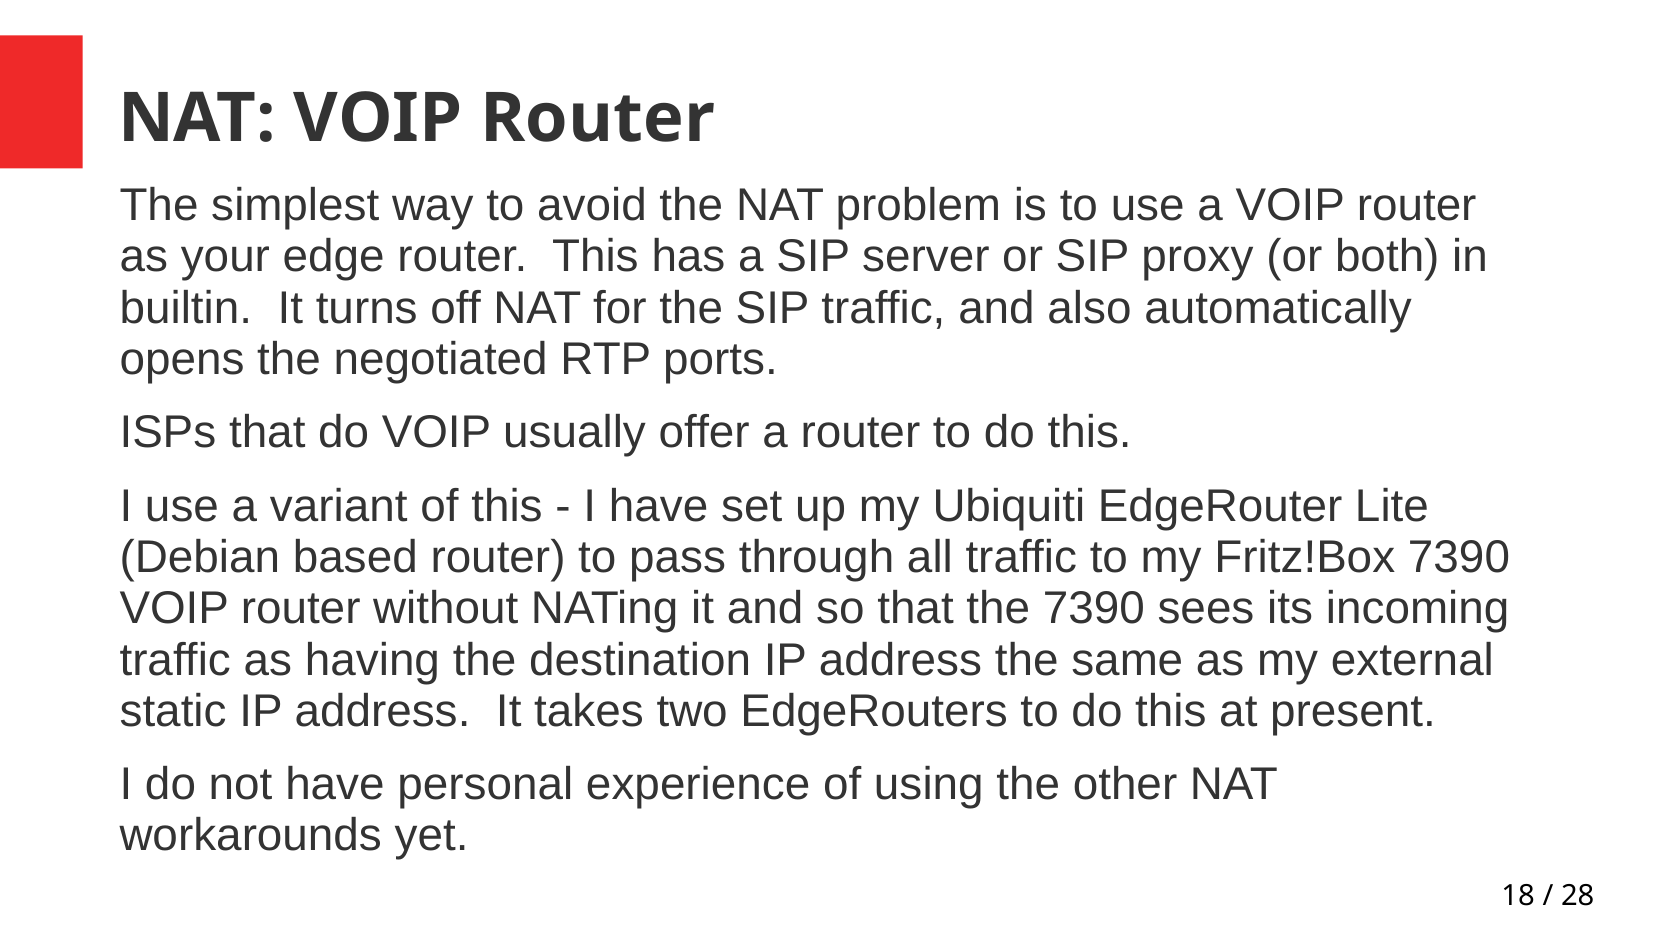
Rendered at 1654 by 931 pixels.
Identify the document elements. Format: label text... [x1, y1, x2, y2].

list The simplest way to avoid the NAT problem is to use a VOIP router as your edge router. This has a SIP server or SIP proxy (or both) in builtin. It turns off NAT for the SIP traffic, and also automatically opens the negotiated RTP ports. ISPs that do VOIP usually offer a router to do this. I use a variant of this - I have set up my Ubiquiti EdgeRouter Lite (Debian based router) to pass through all traffic to my Fritz!Box 7390 VOIP router without NATing it and so that the 7390 sees its incoming traffic as having the destination IP address the same as my external static IP address. It takes two EdgeRouters to do this at present. I do not have personal experience of using the other NAT workarounds yet. [119, 179, 1537, 719]
title NAT: VOIP Router [118, 37, 1571, 193]
